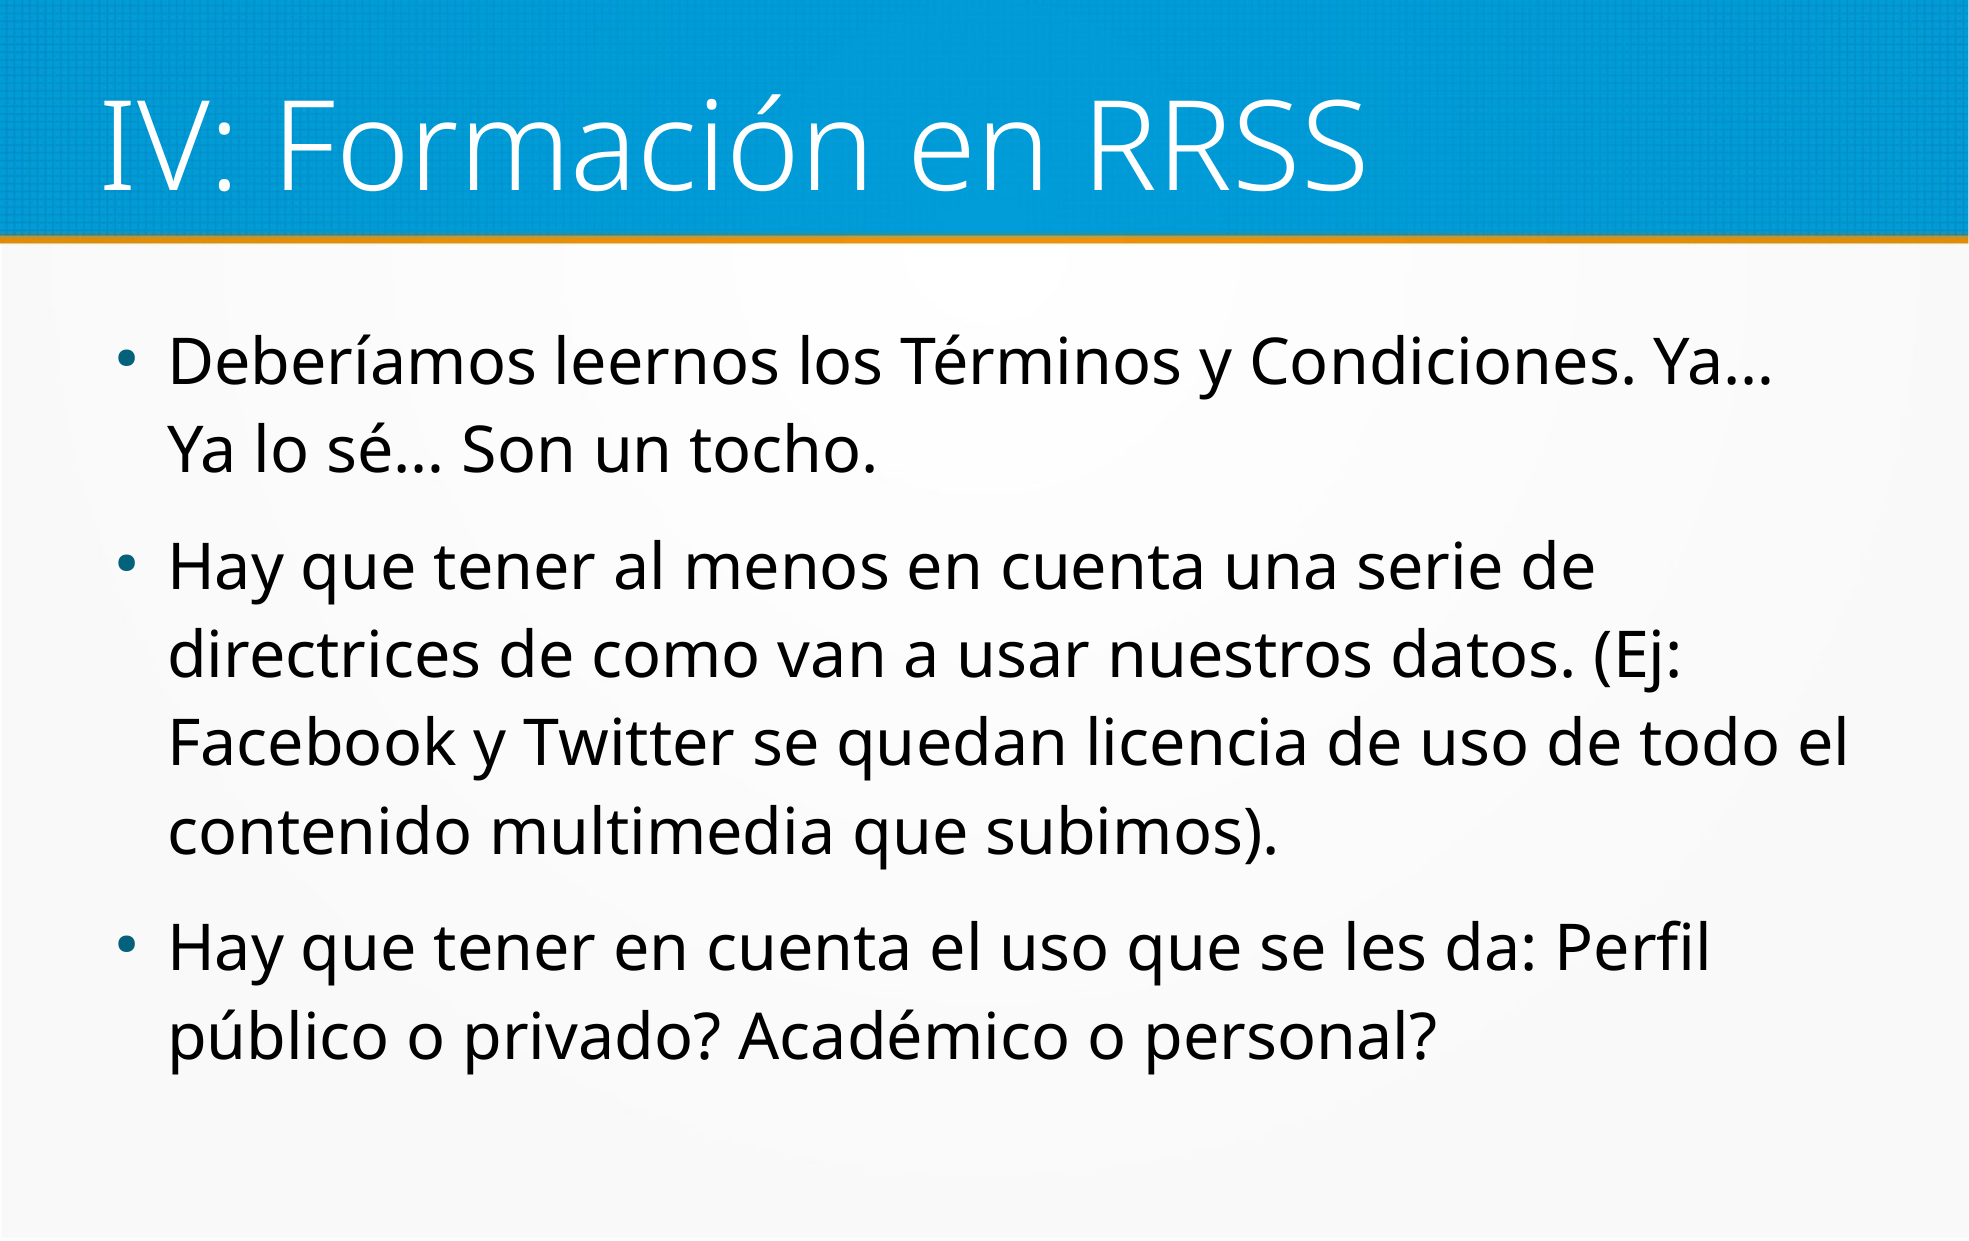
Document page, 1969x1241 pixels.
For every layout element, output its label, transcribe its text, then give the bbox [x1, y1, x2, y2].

title IV: Formación en RRSS [98, 19, 1870, 227]
picture [0, 233, 1969, 1241]
list Deberíamos leernos los Términos y Condiciones. Ya… Ya lo sé… Son un tocho. Hay que tener al menos en cuenta una serie de directrices de como van a usar nuestros datos. (Ej: Facebook y Twitter se quedan licencia de uso de todo el contenido multimedia que subimos). Hay que tener en cuenta el uso que se les da: Perfil público o privado? Académico o personal? [98, 315, 1861, 1081]
